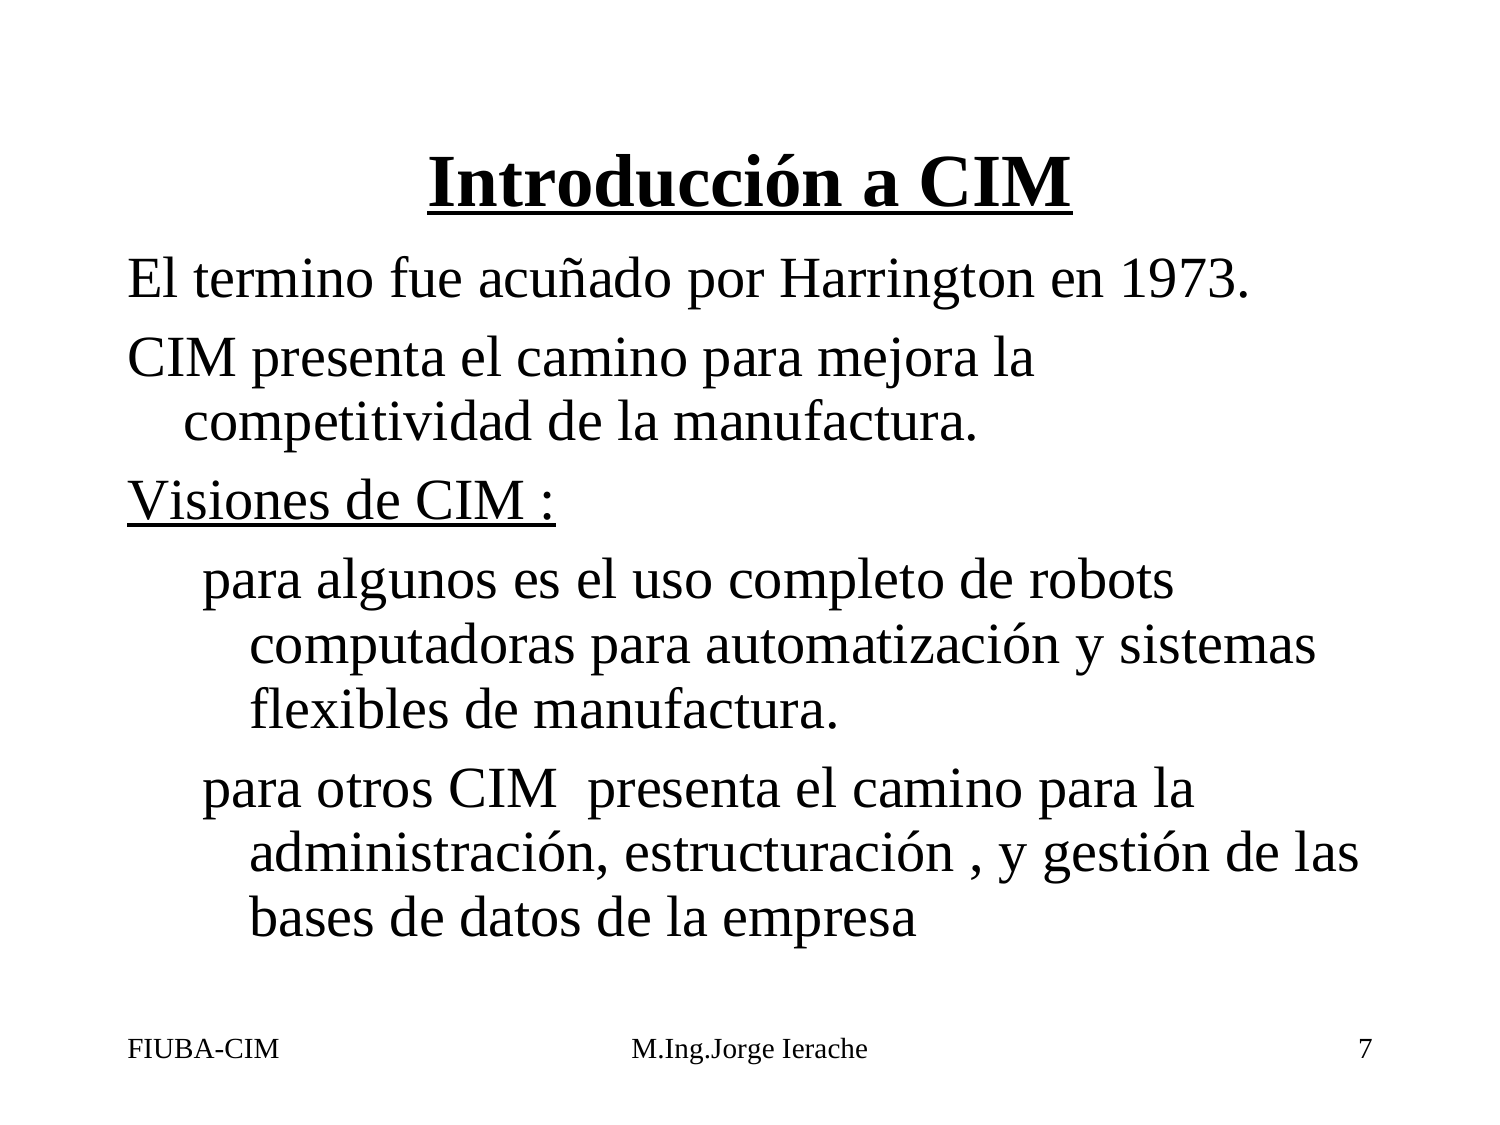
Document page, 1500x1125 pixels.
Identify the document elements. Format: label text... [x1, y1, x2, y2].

title Introducción a CIM [112, 99, 1388, 237]
list El termino fue acuñado por Harrington en 1973. CIM presenta el camino para mejora la competitividad de la manufactura. Visiones de CIM : para algunos es el uso completo de robots computadoras para automatización y sistemas flexibles de manufactura. para otros CIM presenta el camino para la administración, estructuración , y gestión de las bases de datos de la empresa [112, 237, 1388, 976]
